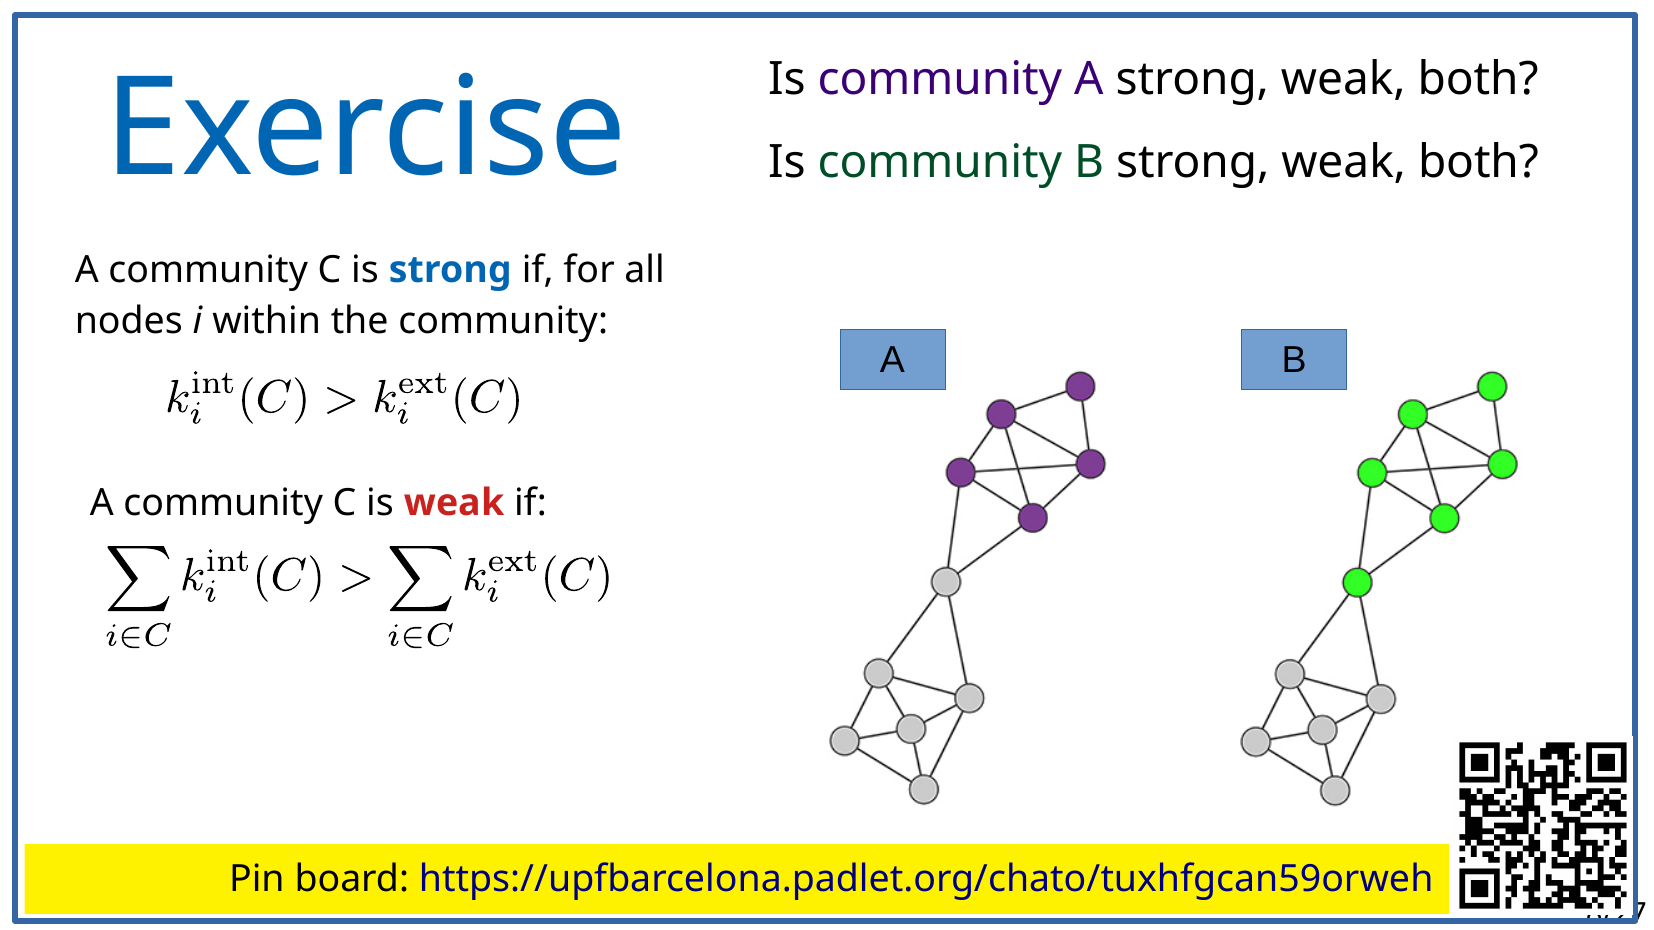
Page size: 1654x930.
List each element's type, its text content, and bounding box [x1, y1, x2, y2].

picture [824, 347, 1633, 915]
text_box B [1241, 329, 1347, 390]
text_box A [840, 329, 946, 390]
text_box Pin board: https://upfbarcelona.padlet.org/chato/tuxhfgcan59orweh [24, 844, 1449, 914]
text_box A community C is weak if: [75, 468, 706, 619]
picture [105, 541, 614, 649]
list Is community A strong, weak, both? Is community B strong, weak, both? [768, 44, 1576, 270]
text_box A community C is strong if, for all nodes i within the community: [60, 235, 691, 386]
picture [165, 371, 524, 424]
title Exercise [34, 18, 698, 225]
